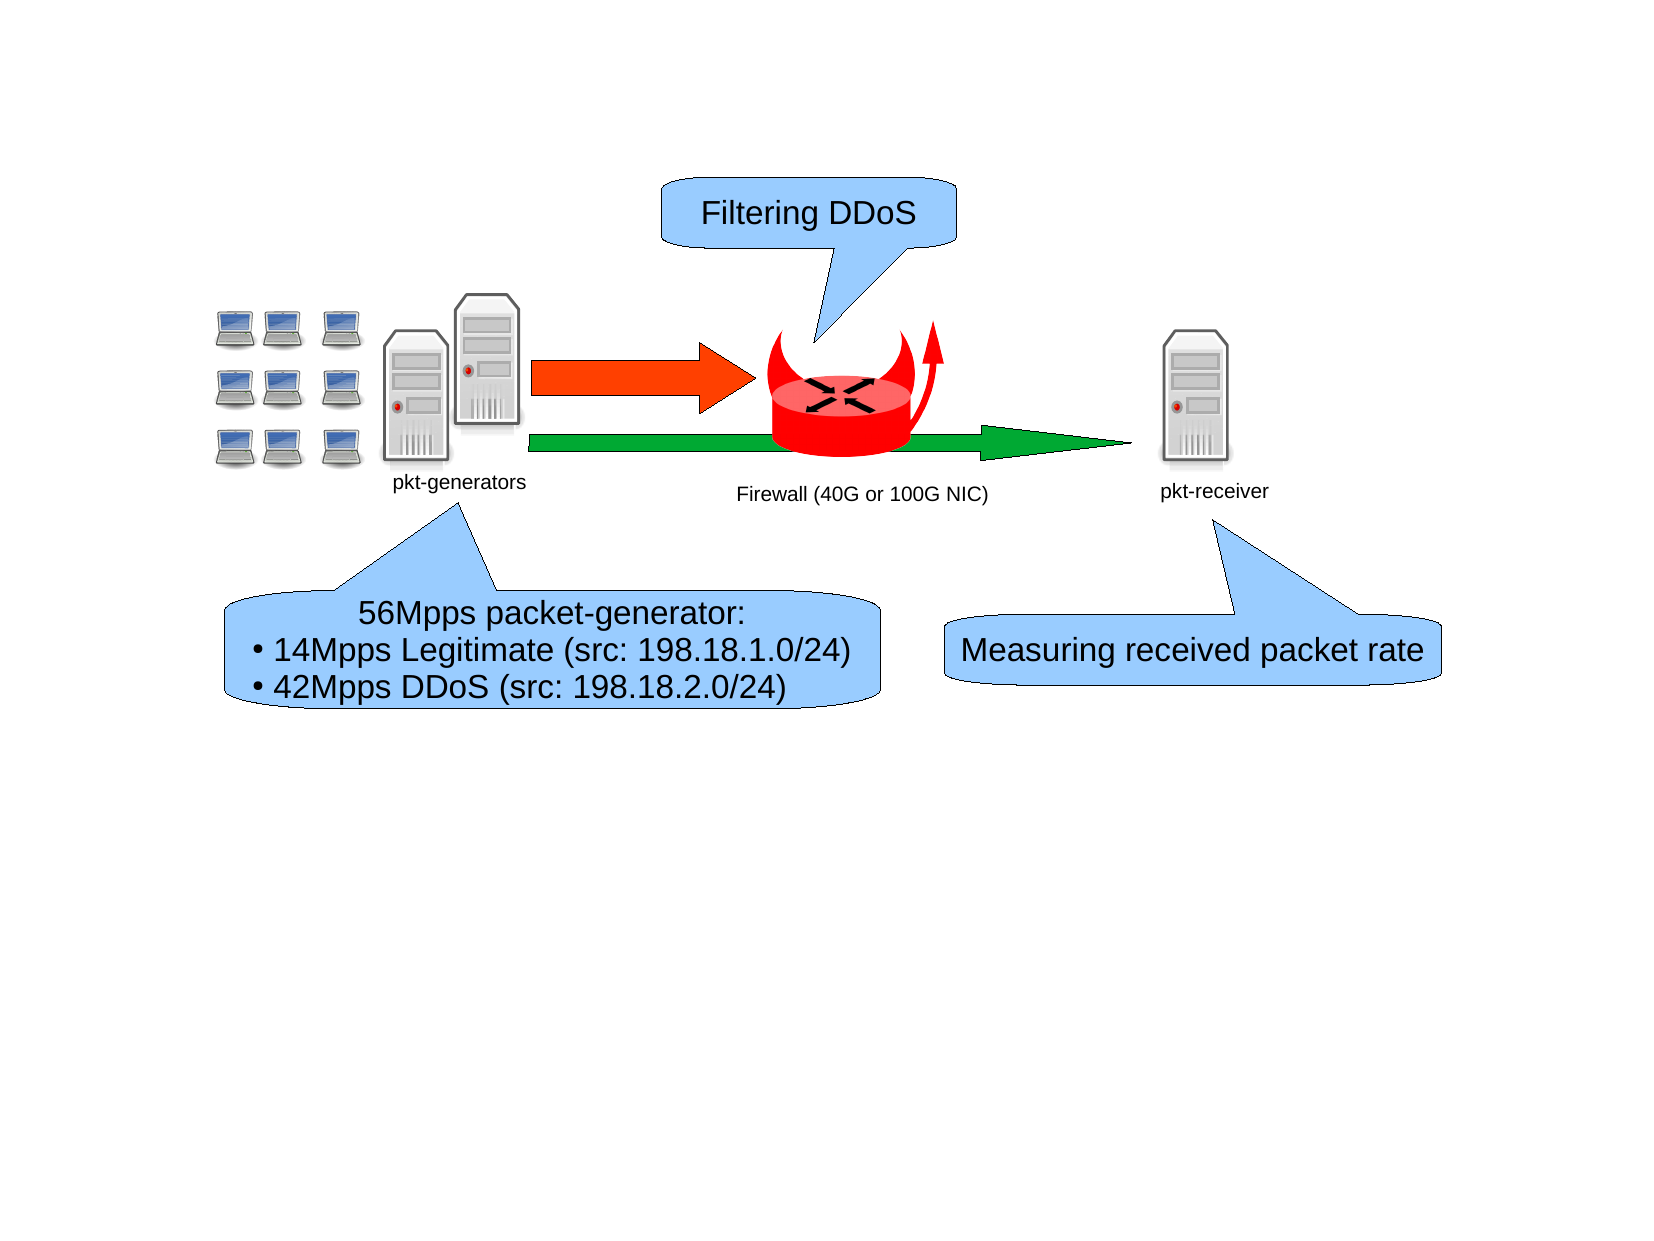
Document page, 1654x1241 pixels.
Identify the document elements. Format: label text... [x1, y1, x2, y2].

text_box 56Mpps packet-generator: 14Mpps Legitimate (src: 198.18.1.0/24) 42Mpps DDoS (src: 198.18.2.0/24) [224, 508, 881, 709]
text_box Firewall (40G or 100G NIC) [721, 475, 1004, 520]
picture [212, 307, 308, 355]
text_box pkt-receiver [1145, 472, 1305, 511]
text_box [212, 153, 1453, 745]
picture [212, 425, 308, 473]
text_box Measuring received packet rate [944, 519, 1442, 686]
picture [212, 366, 308, 414]
picture [318, 282, 556, 474]
text_box Filtering DDoS [661, 177, 957, 343]
picture [1133, 318, 1264, 474]
text_box pkt-generators [377, 463, 544, 508]
picture [767, 318, 944, 457]
